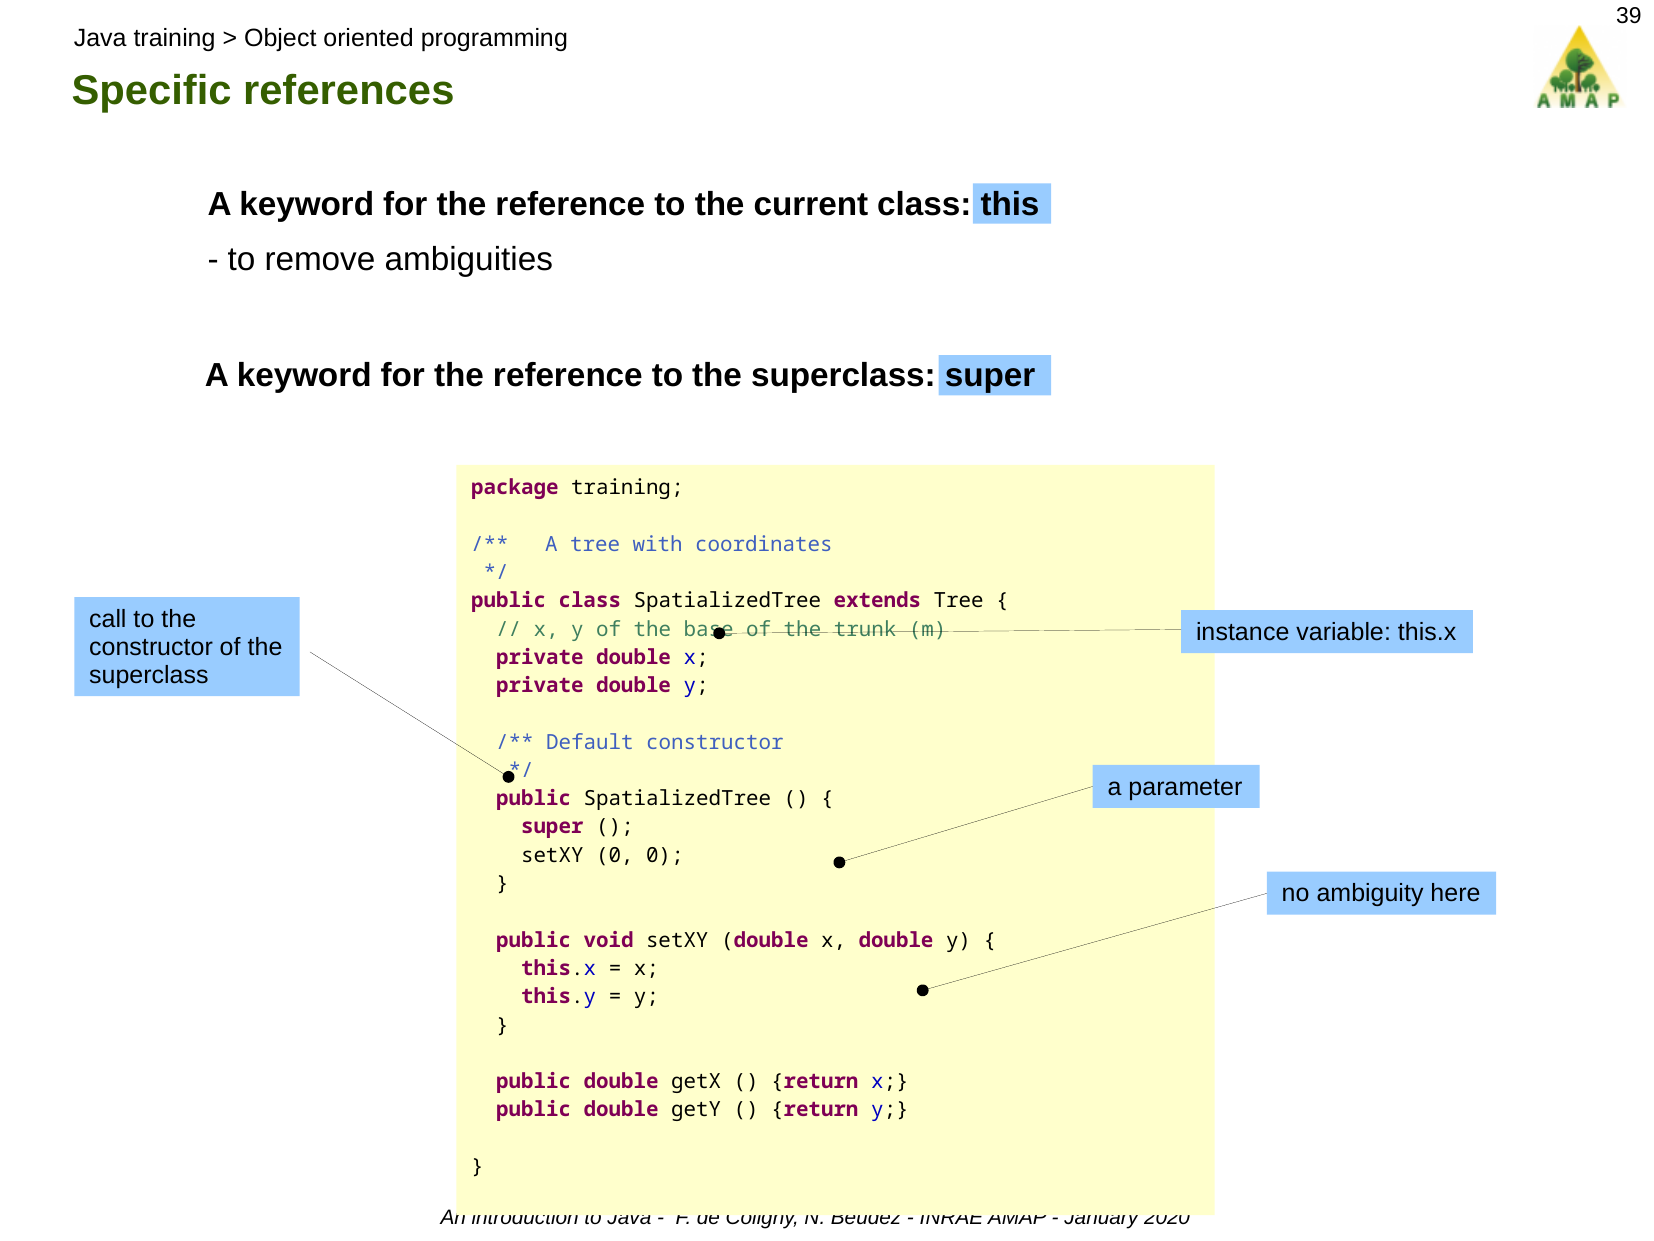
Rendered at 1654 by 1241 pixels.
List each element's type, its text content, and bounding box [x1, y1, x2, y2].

text_box instance variable: this.x [1181, 610, 1473, 654]
text_box A keyword for the reference to the current class: this - to remove ambiguities [192, 159, 1083, 285]
text_box A keyword for the reference to the superclass: super [190, 330, 1088, 402]
text_box package training; /** A tree with coordinates */ public class SpatializedTree extends Tree { // x, y of the base of the trunk (m) private double x; private double y; /** Default constructor */ public SpatializedTree () { super (); setXY (0, 0); } public void setXY (double x, double y) { this.x = x; this.y = y; } public double getX () {return x;} public double getY () {return y;} } [456, 464, 1215, 1111]
picture [1533, 25, 1627, 108]
text_box no ambiguity here [1266, 871, 1497, 915]
text_box Specific references [56, 59, 1120, 121]
text_box Java training > Object oriented programming [59, 16, 1004, 60]
text_box a parameter [1092, 764, 1260, 808]
text_box call to the constructor of the superclass [74, 597, 300, 697]
